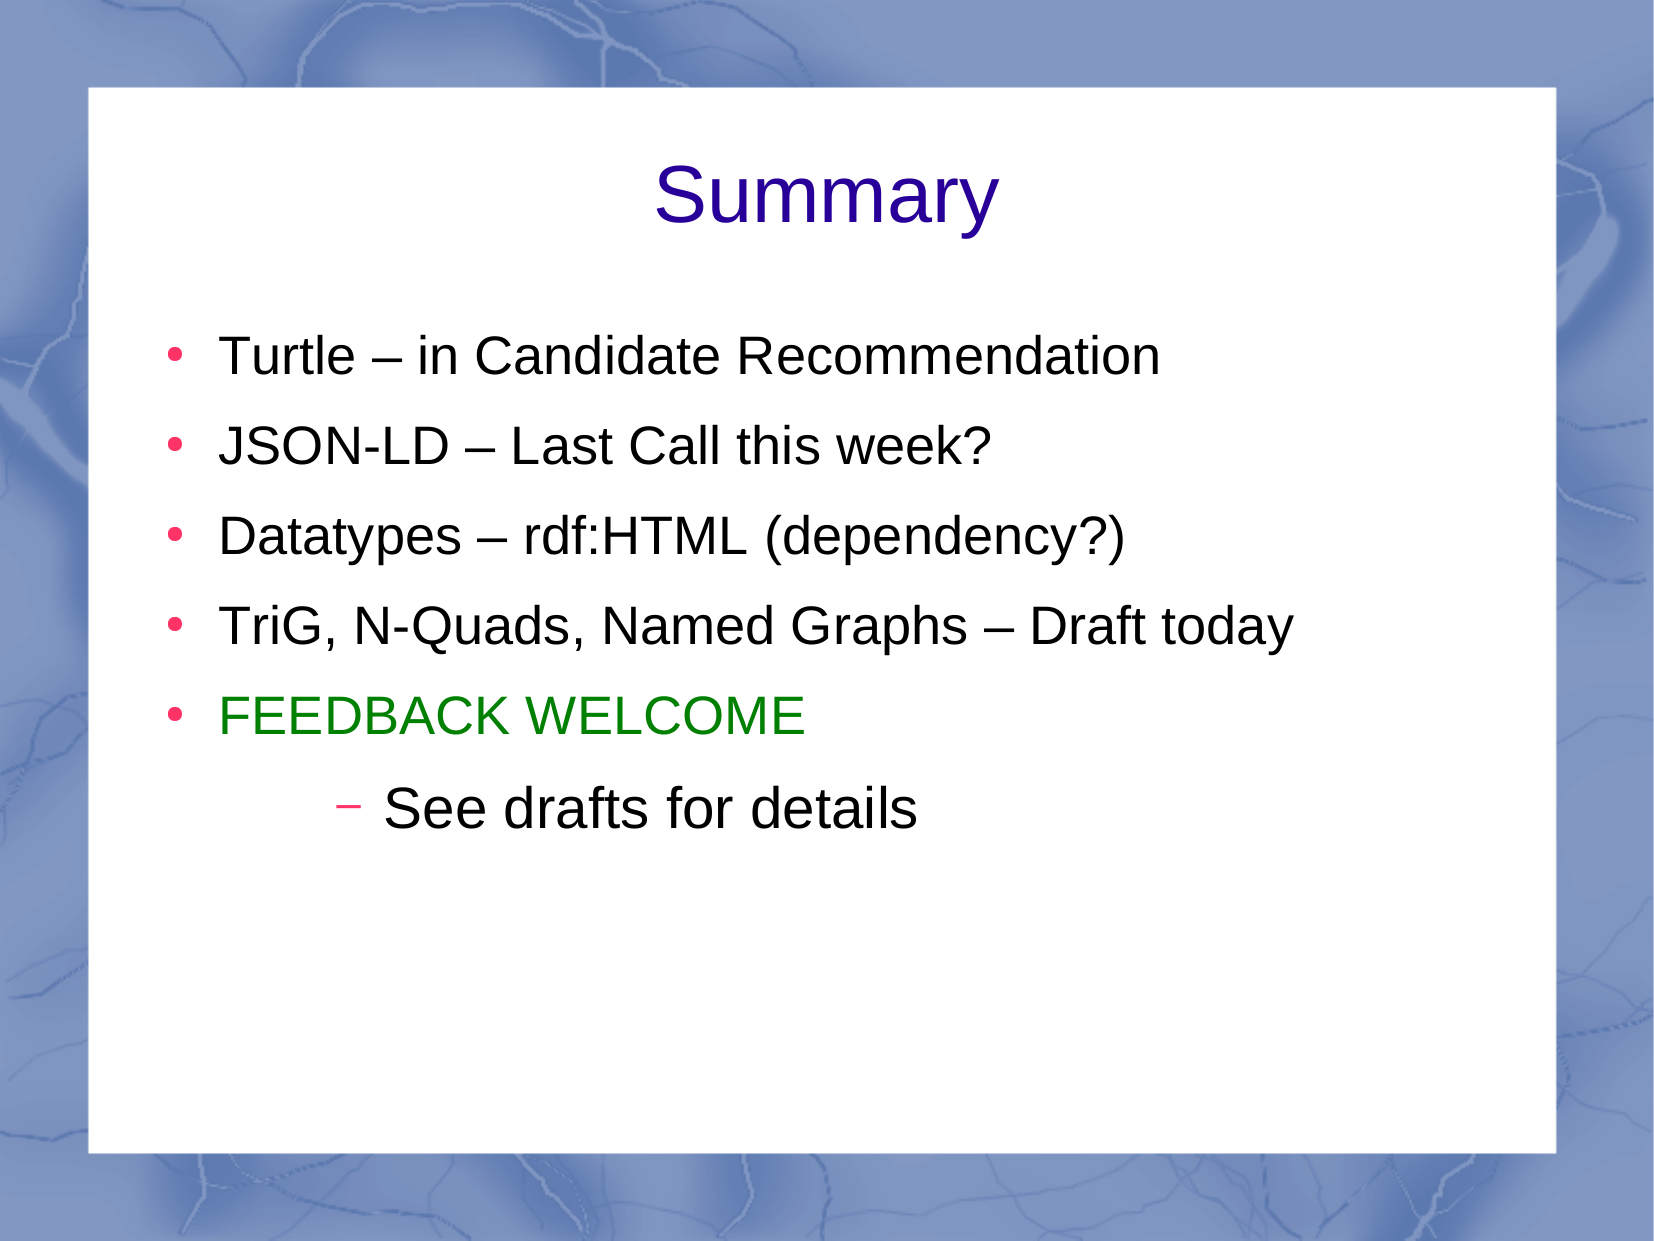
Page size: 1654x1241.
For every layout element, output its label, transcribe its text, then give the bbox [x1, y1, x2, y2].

picture [0, 0, 1654, 1241]
list Turtle – in Candidate Recommendation JSON-LD – Last Call this week? Datatypes – rdf:HTML (dependency?) TriG, N-Quads, Named Graphs – Draft today FEEDBACK WELCOME See drafts for details [147, 325, 1506, 1045]
title Summary [118, 90, 1536, 298]
